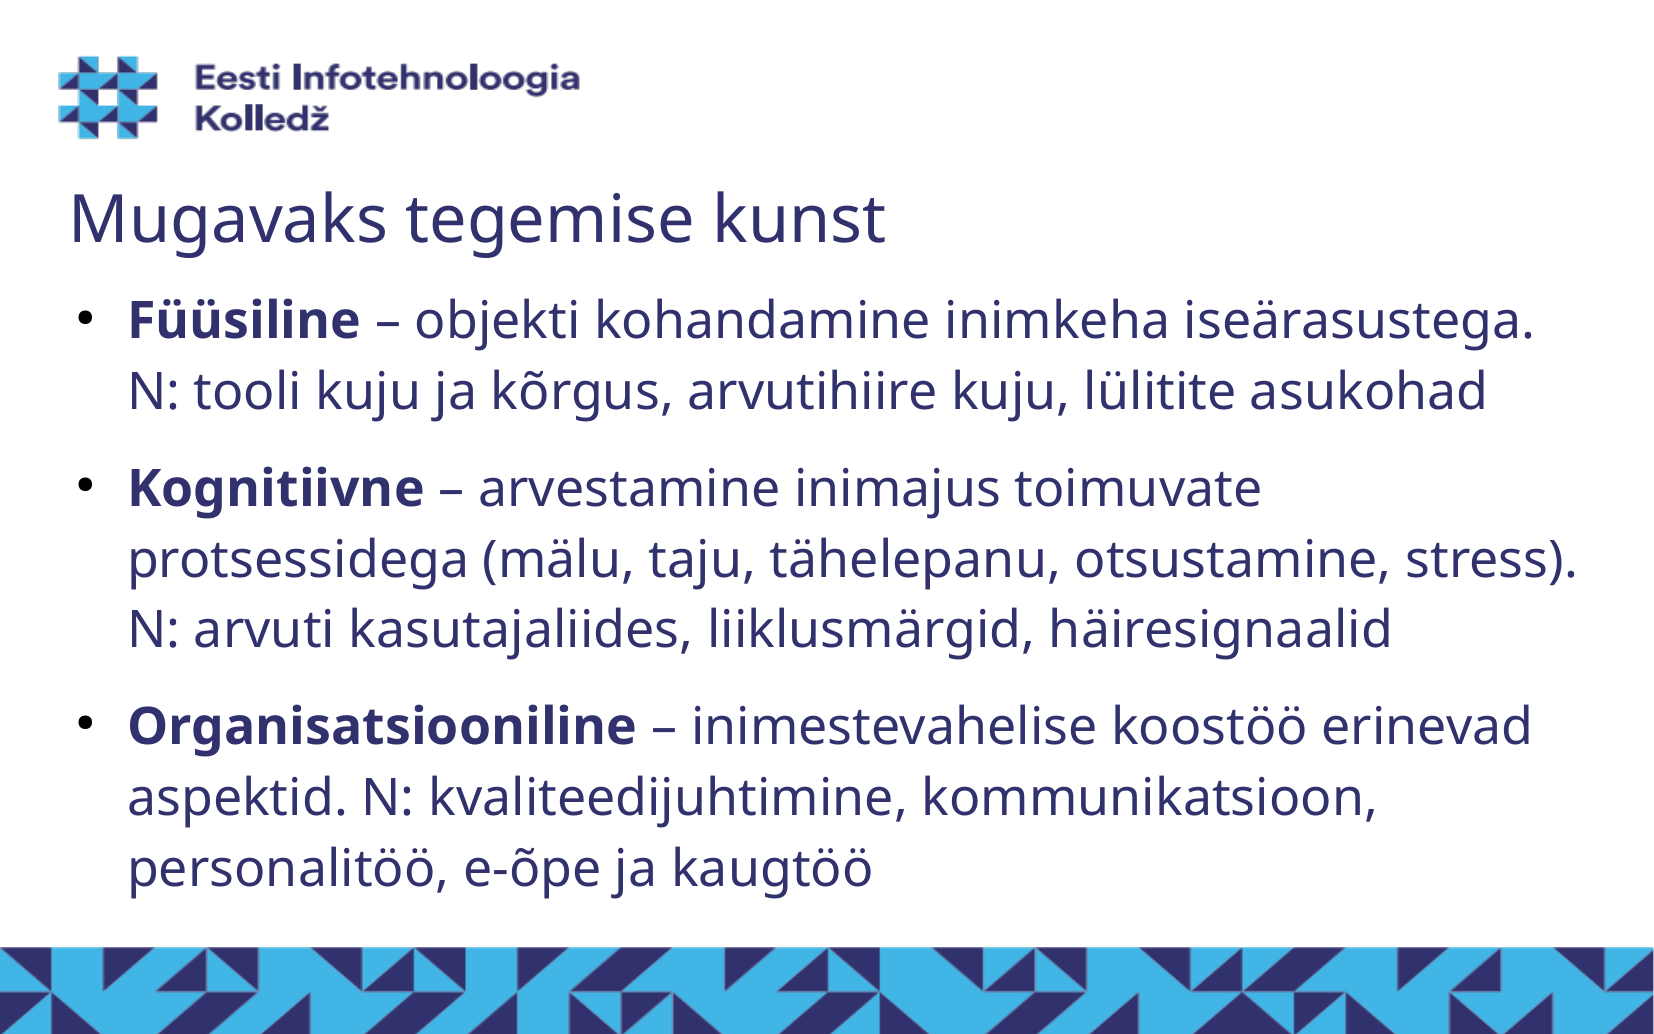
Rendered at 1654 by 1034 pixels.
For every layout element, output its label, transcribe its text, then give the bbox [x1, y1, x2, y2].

title Mugavaks tegemise kunst [68, 147, 1536, 283]
list Füüsiline – objekti kohandamine inimkeha iseärasustega. N: tooli kuju ja kõrgus, arvutihiire kuju, lülitite asukohad Kognitiivne – arvestamine inimajus toimuvate protsessidega (mälu, taju, tähelepanu, otsustamine, stress). N: arvuti kasutajaliides, liiklusmärgid, häiresignaalid Organisatsiooniline – inimestevahelise koostöö erinevad aspektid. N: kvaliteedijuhtimine, kommunikatsioon, personalitöö, e-õpe ja kaugtöö [59, 283, 1595, 936]
